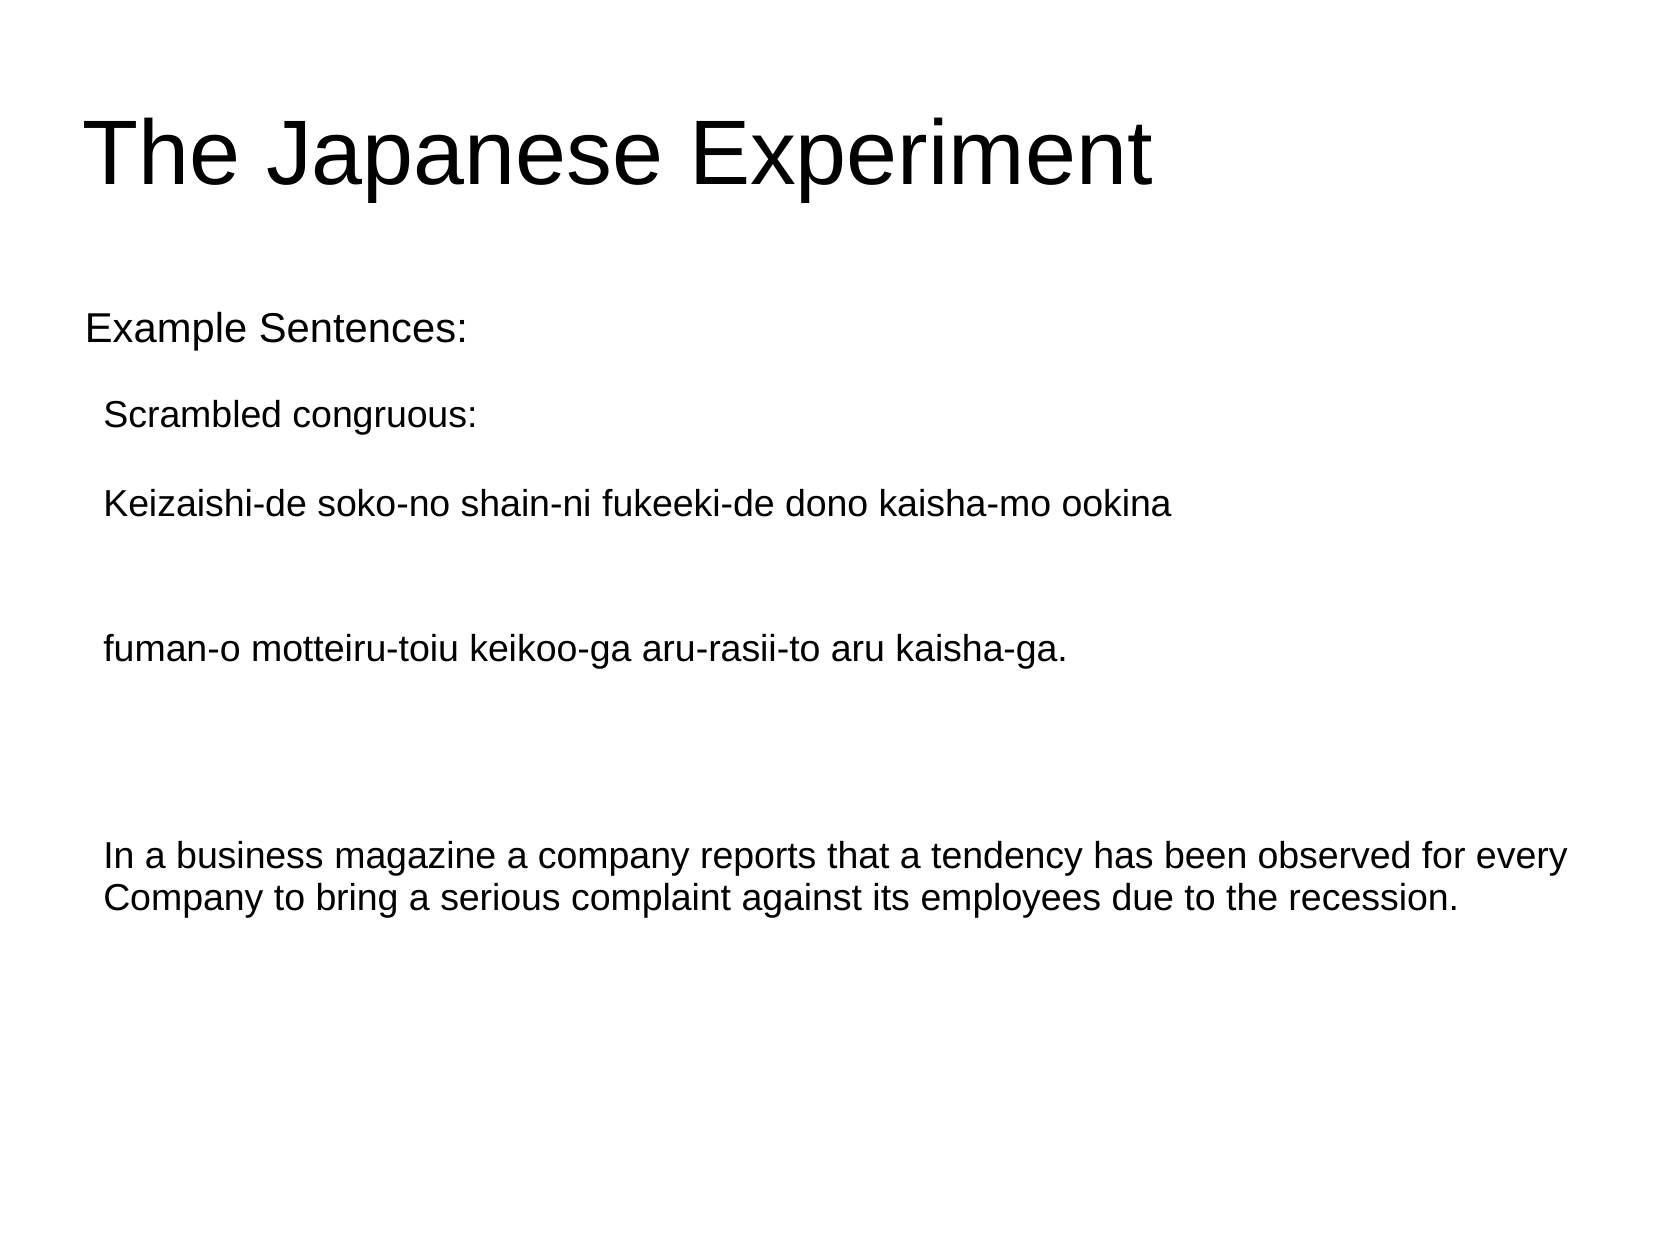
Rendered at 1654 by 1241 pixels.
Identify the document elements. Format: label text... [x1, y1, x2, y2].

text_box Example Sentences: [70, 297, 483, 360]
title The Japanese Experiment [82, 49, 1571, 257]
text_box Keizaishi-de soko-no shain-ni fukeeki-de dono kaisha-mo ookina [88, 474, 1197, 532]
text_box In a business magazine a company reports that a tendency has been observed for every Company to bring a serious complaint against its employees due to the recession. [88, 826, 1593, 926]
text_box fuman-o motteiru-toiu keikoo-ga aru-rasii-to aru kaisha-ga. [88, 620, 1084, 678]
text_box Scrambled congruous: [88, 386, 493, 444]
